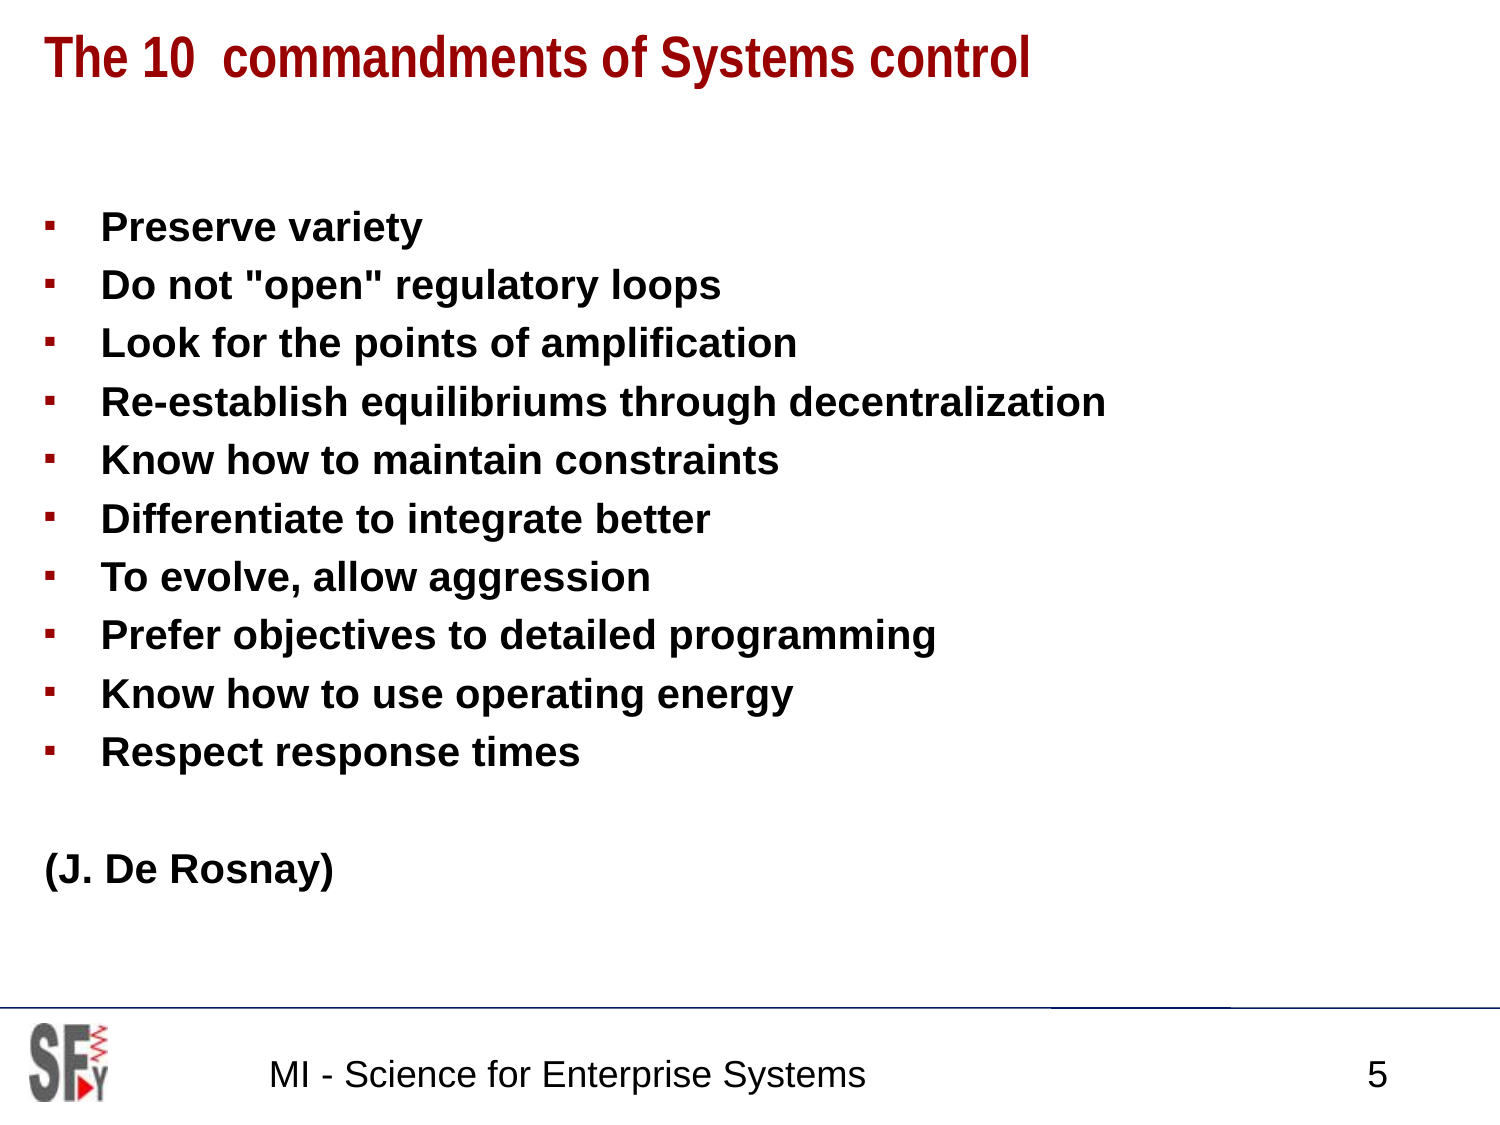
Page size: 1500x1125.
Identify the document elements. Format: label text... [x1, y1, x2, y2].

slide_number <numéro> [1352, 1034, 1490, 1103]
list Preserve variety Do not "open" regulatory loops Look for the points of amplification Re-establish equilibriums through decentralization Know how to maintain constraints Differentiate to integrate better To evolve, allow aggression Prefer objectives to detailed programming Know how to use operating energy Respect response times (J. De Rosnay) [29, 184, 1471, 988]
picture [29, 1023, 108, 1102]
footer MI - Science for Enterprise Systems [253, 1034, 1336, 1103]
title The 10 commandments of Systems control [29, 12, 1471, 138]
